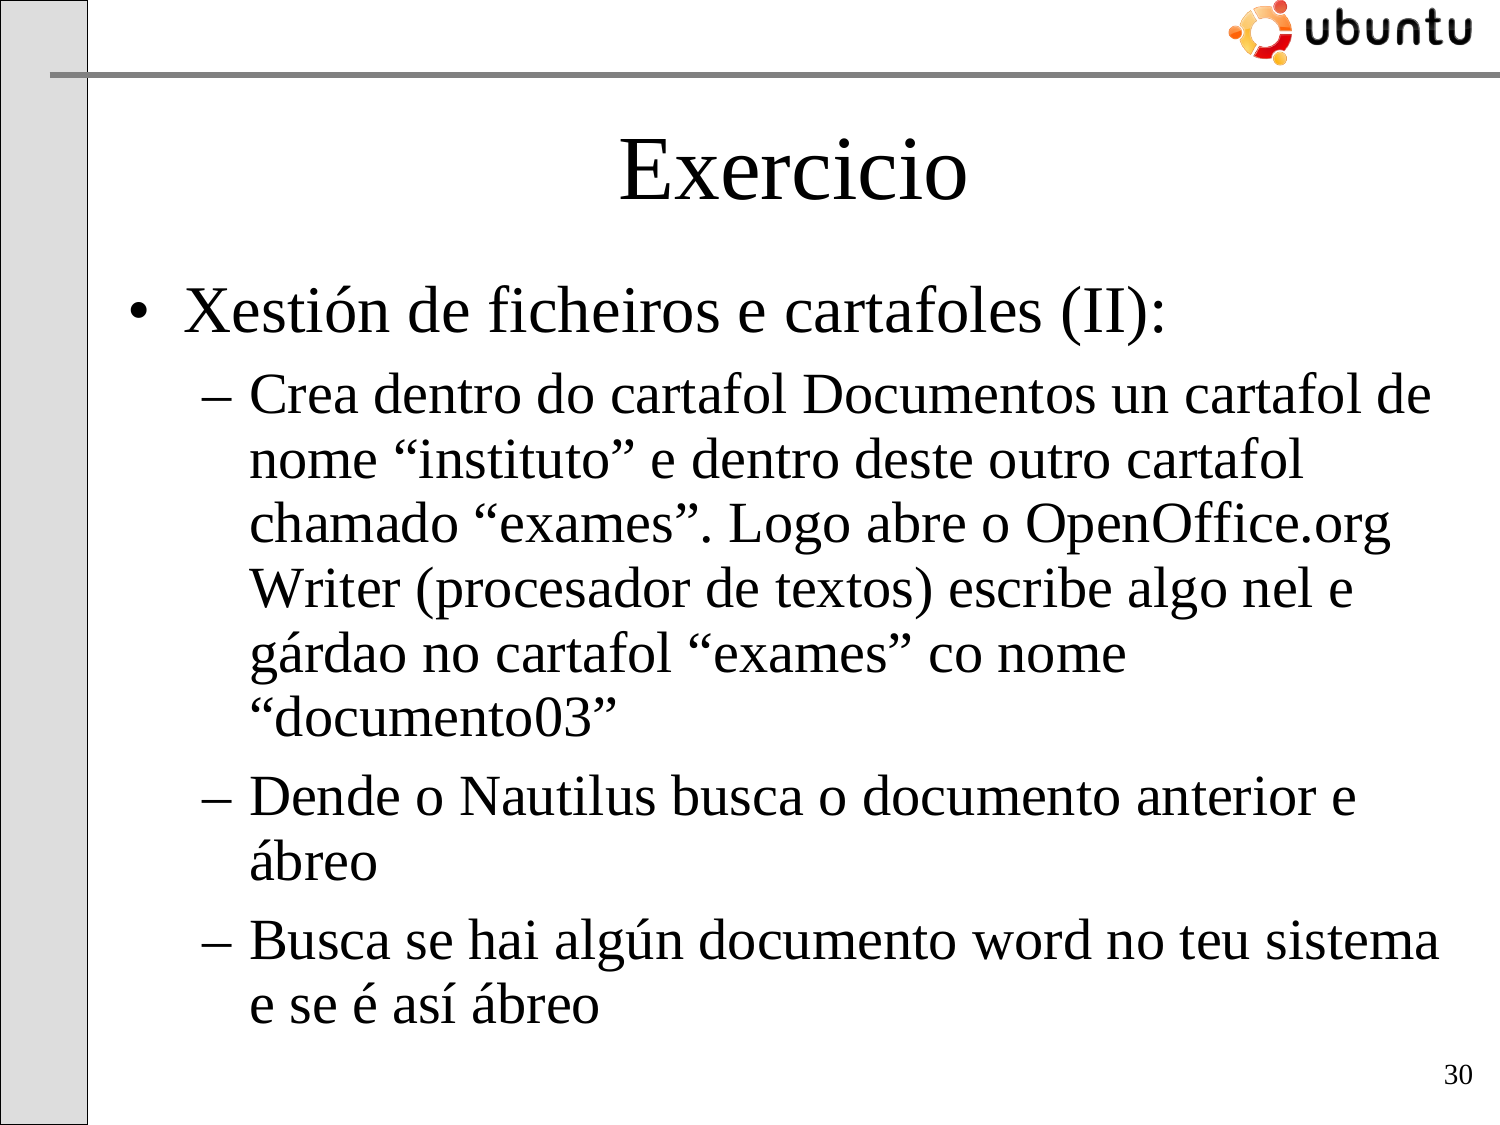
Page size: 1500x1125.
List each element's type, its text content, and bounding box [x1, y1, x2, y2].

picture [1221, 0, 1483, 71]
title Exercicio [112, 99, 1477, 237]
list Xestión de ficheiros e cartafoles (II): Crea dentro do cartafol Documentos un cartafol de nome “instituto” e dentro deste outro cartafol chamado “exames”. Logo abre o OpenOffice.org Writer (procesador de textos) escribe algo nel e gárdao no cartafol “exames” co nome “documento03” Dende o Nautilus busca o documento anterior e ábreo Busca se hai algún documento word no teu sistema e se é así ábreo [112, 265, 1477, 1093]
